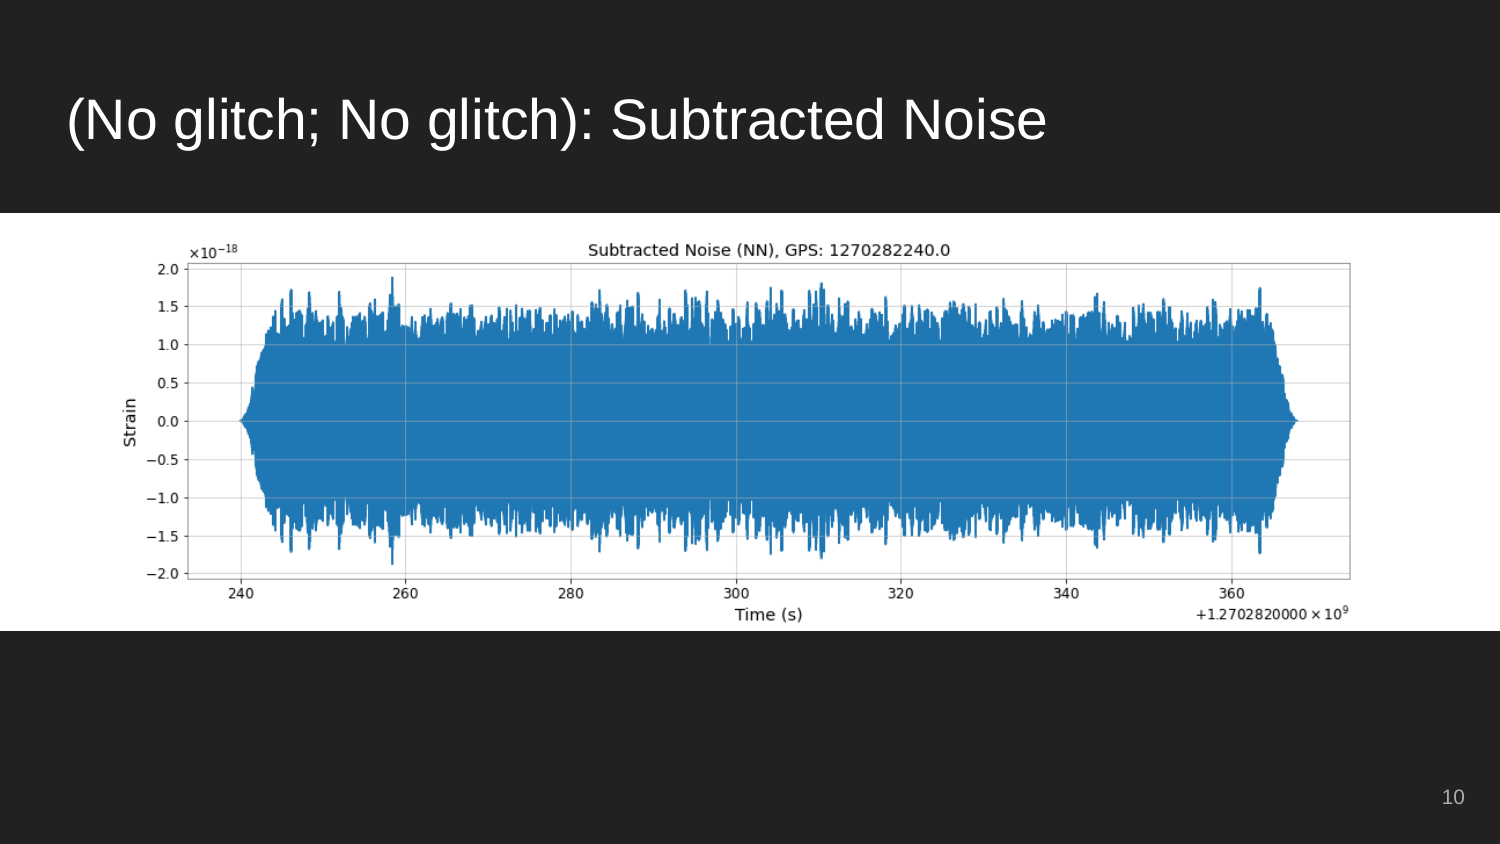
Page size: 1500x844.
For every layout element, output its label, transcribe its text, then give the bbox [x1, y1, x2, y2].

slide_number <number> [1389, 764, 1480, 830]
picture [0, 213, 1500, 631]
title (No glitch; No glitch): Subtracted Noise [51, 72, 1449, 167]
